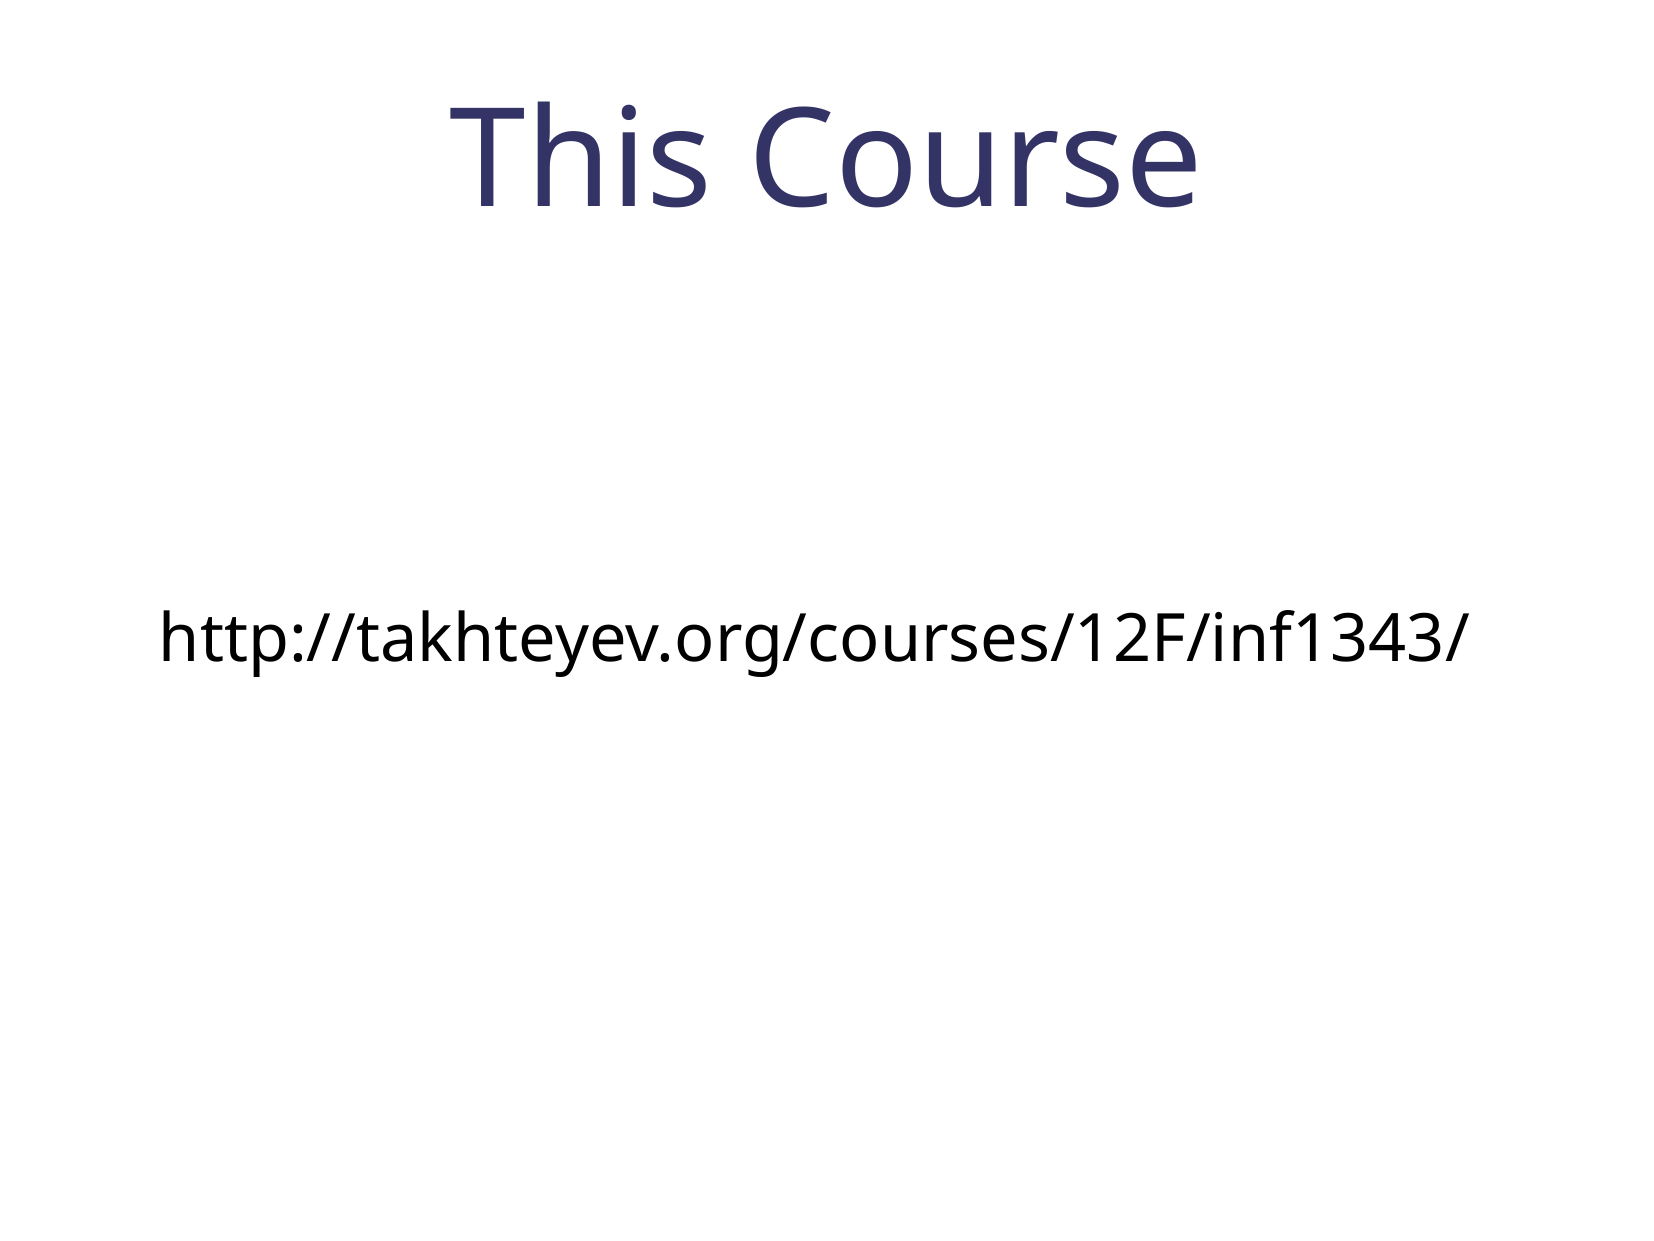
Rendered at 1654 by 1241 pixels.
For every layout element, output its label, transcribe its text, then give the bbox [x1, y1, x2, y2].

title This Course [82, 56, 1571, 250]
text_box http://takhteyev.org/courses/12F/inf1343/ [64, 583, 1565, 680]
